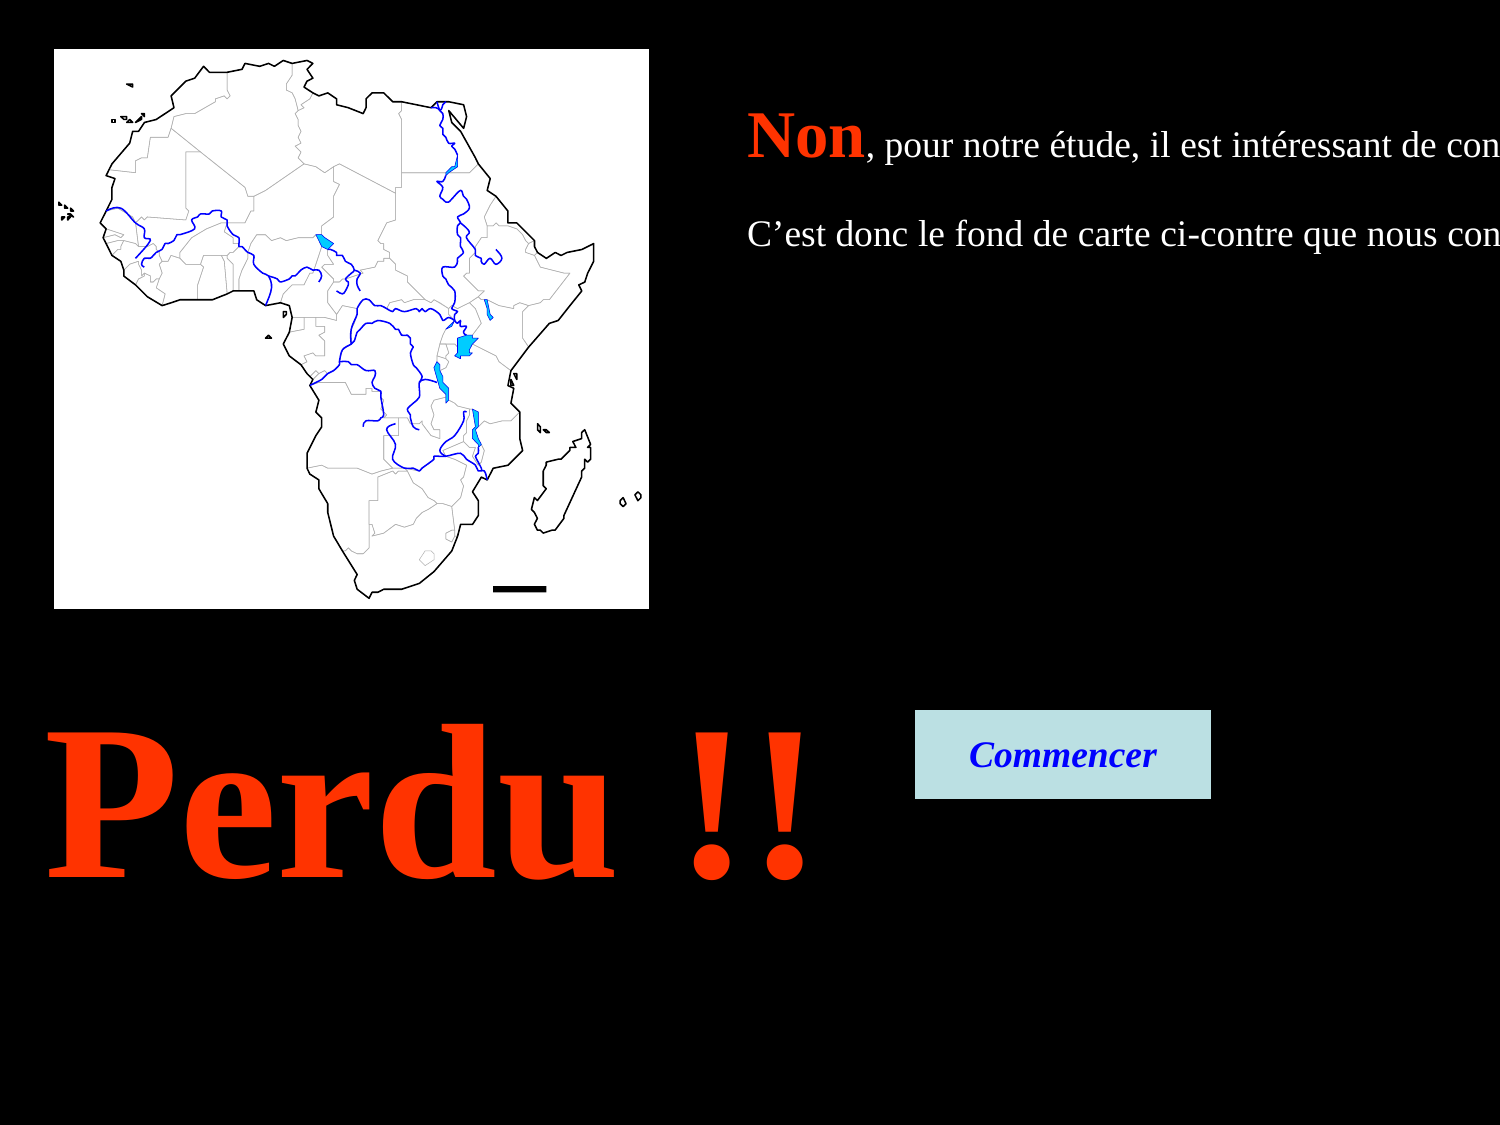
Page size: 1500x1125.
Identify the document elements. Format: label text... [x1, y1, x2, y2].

text_box Perdu !! [29, 672, 838, 933]
text_box Non, pour notre étude, il est intéressant de conserver les frontières politiques des pays africains, afin de mieux localiser les phénomènes. De plus, le réseau hydrographique nous apporte une information très importante. C’est donc le fond de carte ci-contre que nous conserverons. [732, 90, 1500, 263]
text_box Commencer [915, 710, 1211, 799]
text_box [53, 48, 650, 610]
